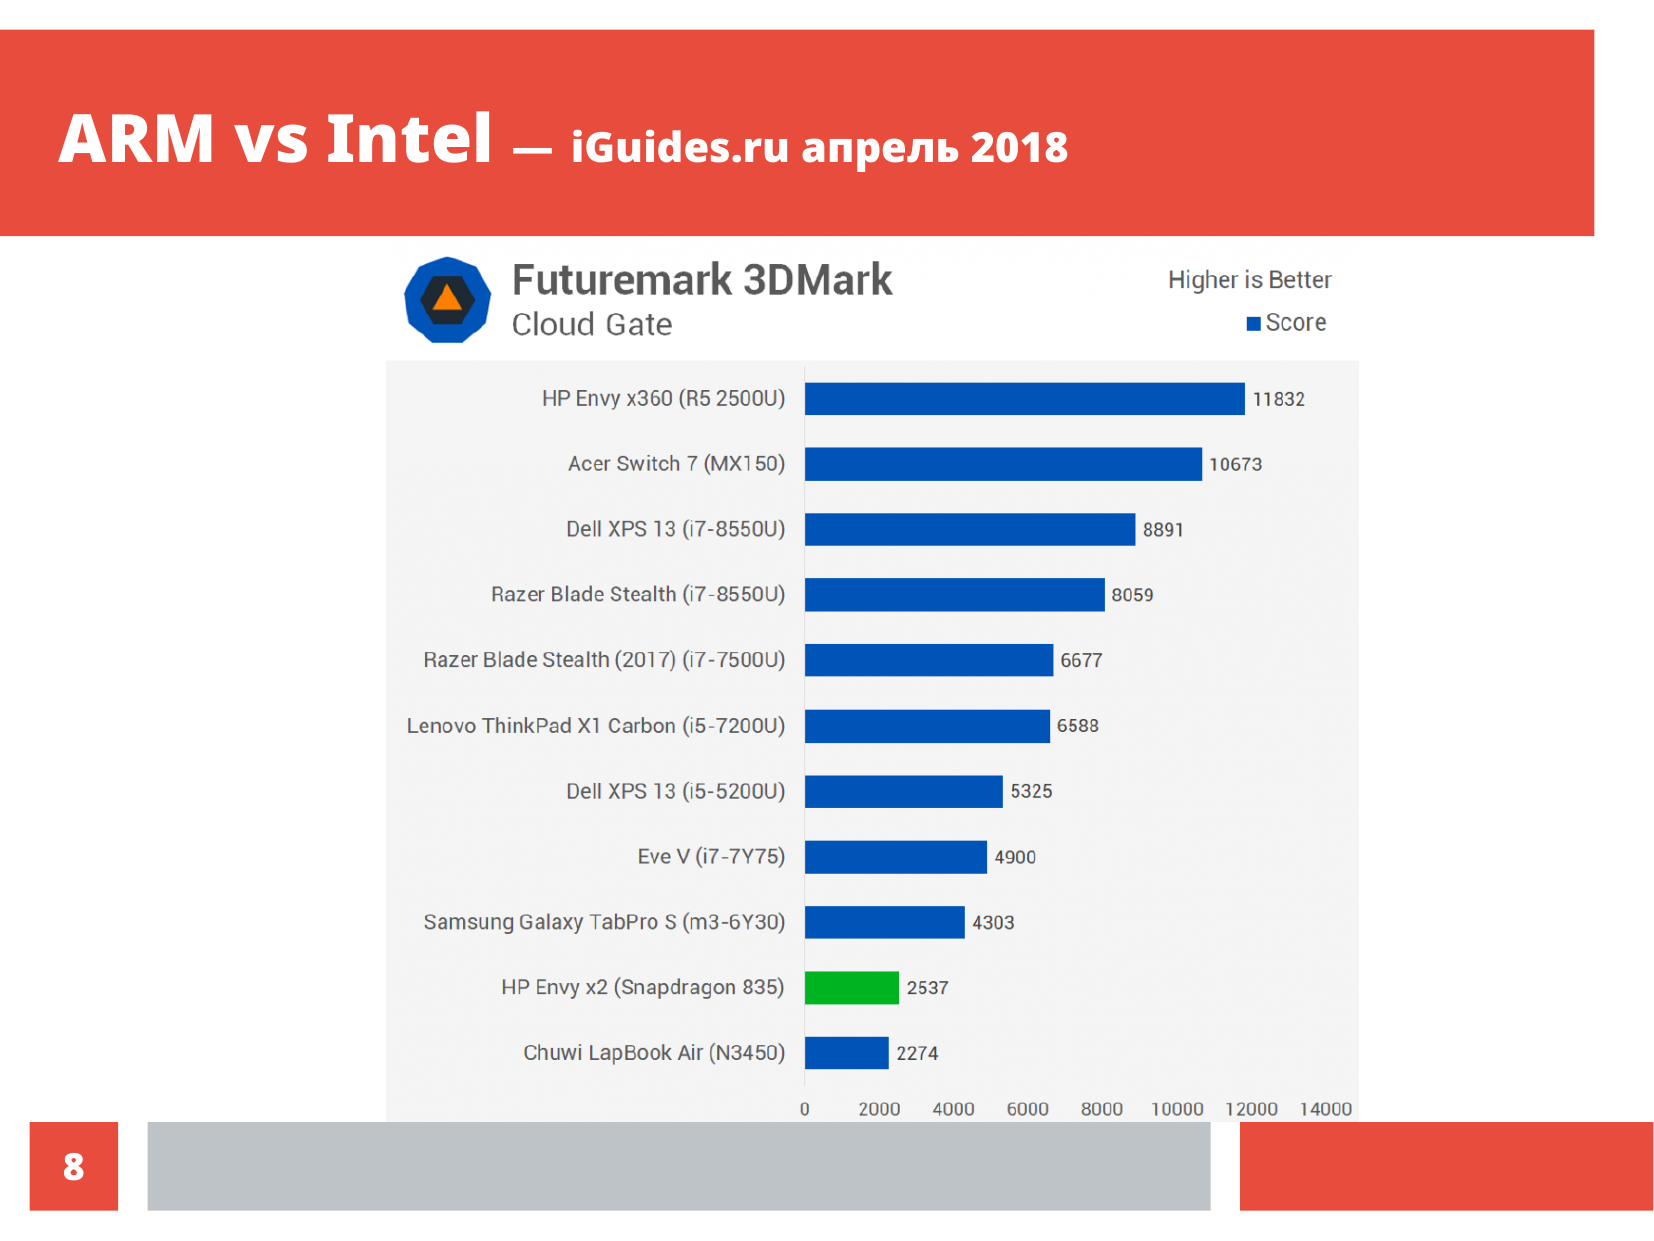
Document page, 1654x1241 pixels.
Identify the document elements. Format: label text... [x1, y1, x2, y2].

title ARM vs Intel — iGuides.ru апрель 2018 [59, 91, 1595, 162]
picture [386, 239, 1359, 1123]
